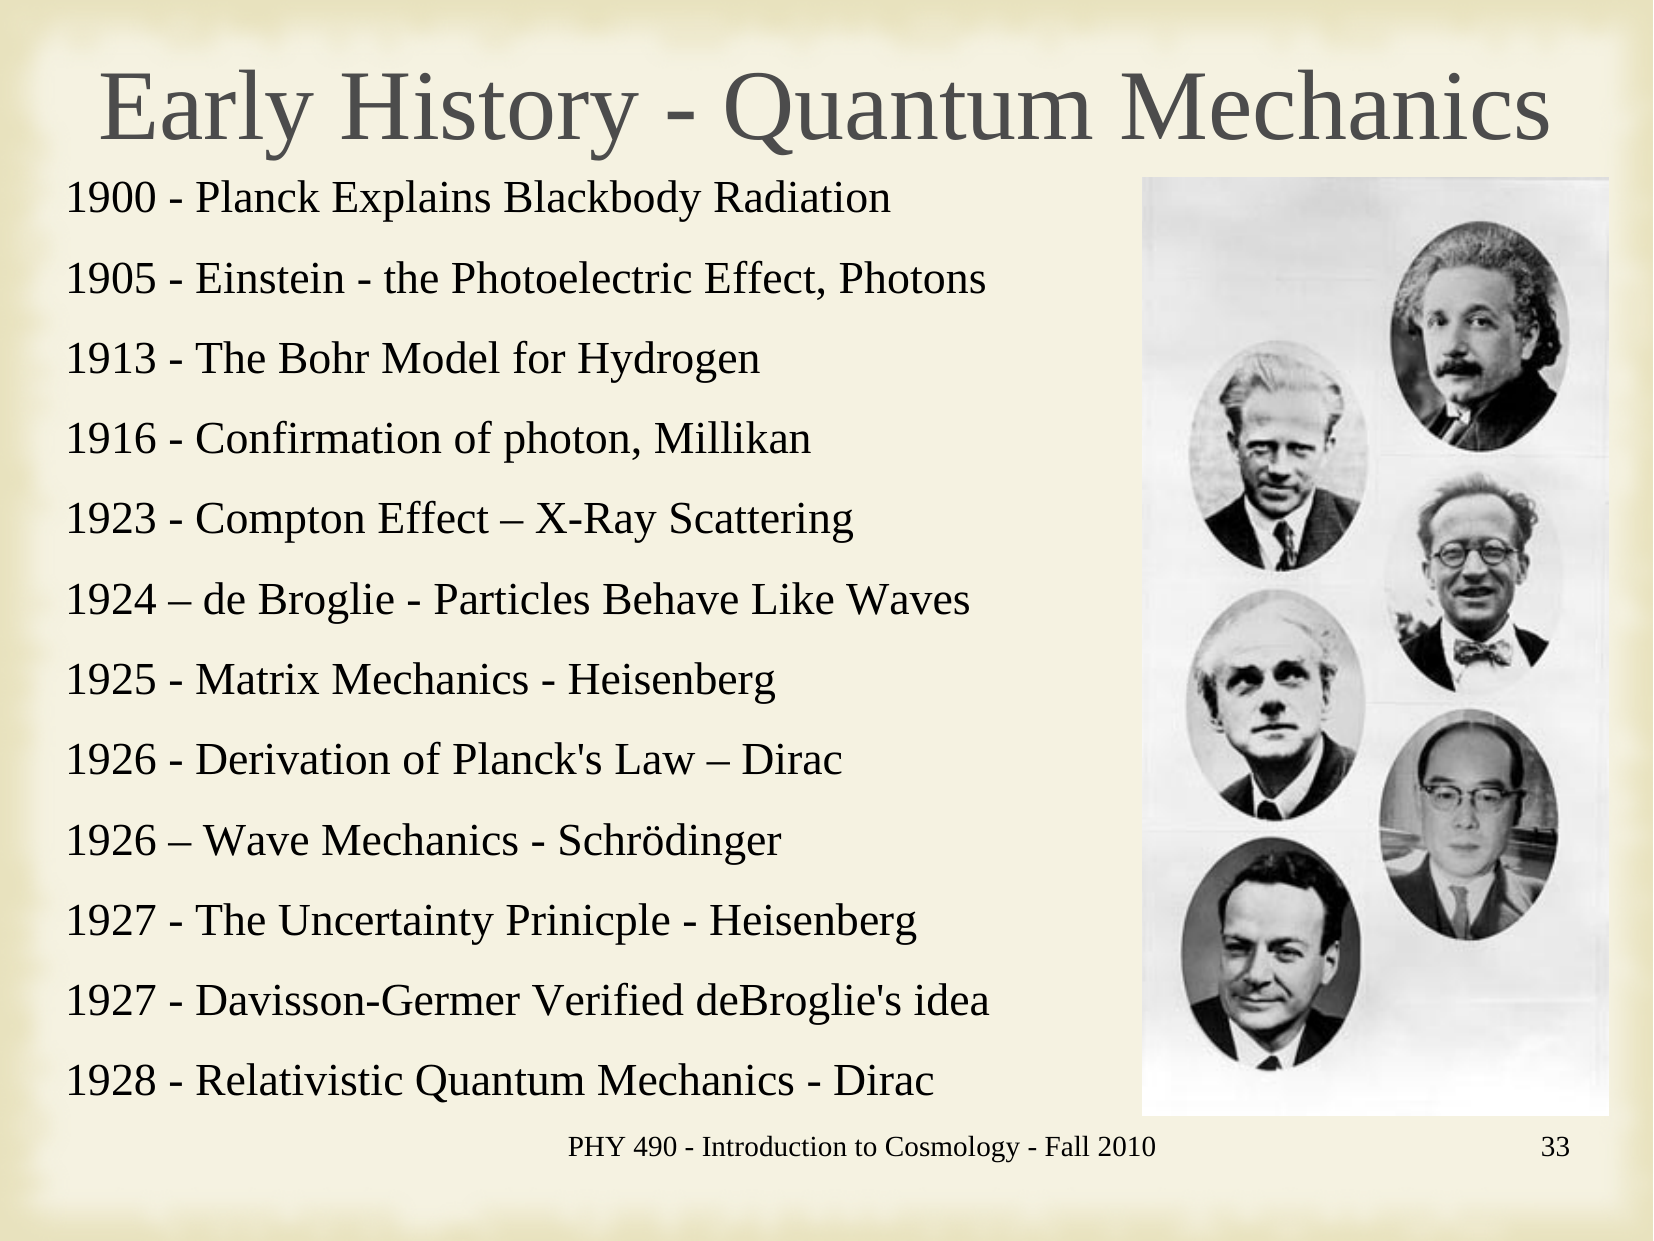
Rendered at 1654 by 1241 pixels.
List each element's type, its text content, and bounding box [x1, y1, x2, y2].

list 1900 - Planck Explains Blackbody Radiation 1905 - Einstein - the Photoelectric Effect, Photons 1913 - The Bohr Model for Hydrogen 1916 - Confirmation of photon, Millikan 1923 - Compton Effect – X-Ray Scattering 1924 – de Broglie - Particles Behave Like Waves 1925 - Matrix Mechanics - Heisenberg 1926 - Derivation of Planck's Law – Dirac 1926 – Wave Mechanics - Schrödinger 1927 - The Uncertainty Prinicple - Heisenberg 1927 - Davisson-Germer Verified deBroglie's idea 1928 - Relativistic Quantum Mechanics - Dirac [47, 172, 1128, 1110]
picture [0, 0, 1653, 1241]
title Early History - Quantum Mechanics [82, 9, 1571, 202]
